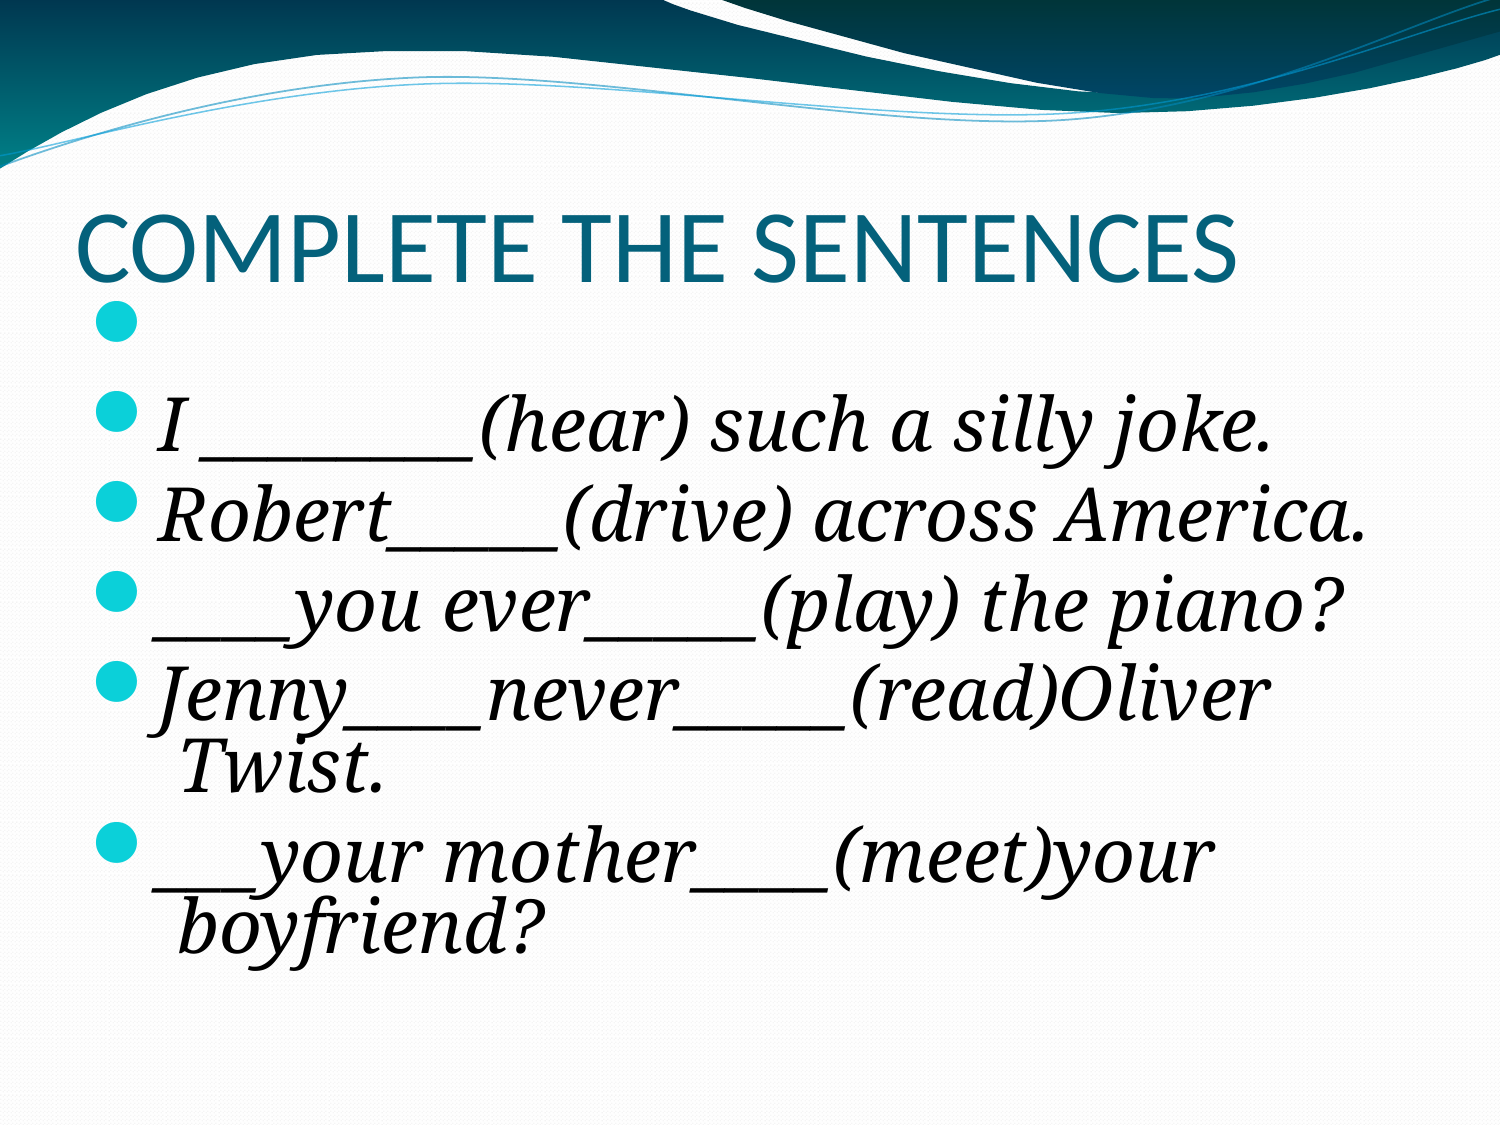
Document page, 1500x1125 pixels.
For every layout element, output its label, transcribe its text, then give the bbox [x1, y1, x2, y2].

title COMPLETE THE SENTENCES [75, 115, 1426, 278]
list I ________(hear) such a silly joke. Robert_____(drive) across America. ____you ever_____(play) the piano? Jenny____never_____(read)Oliver Twist. ___your mother____(meet)your boyfriend? [75, 278, 1426, 1038]
